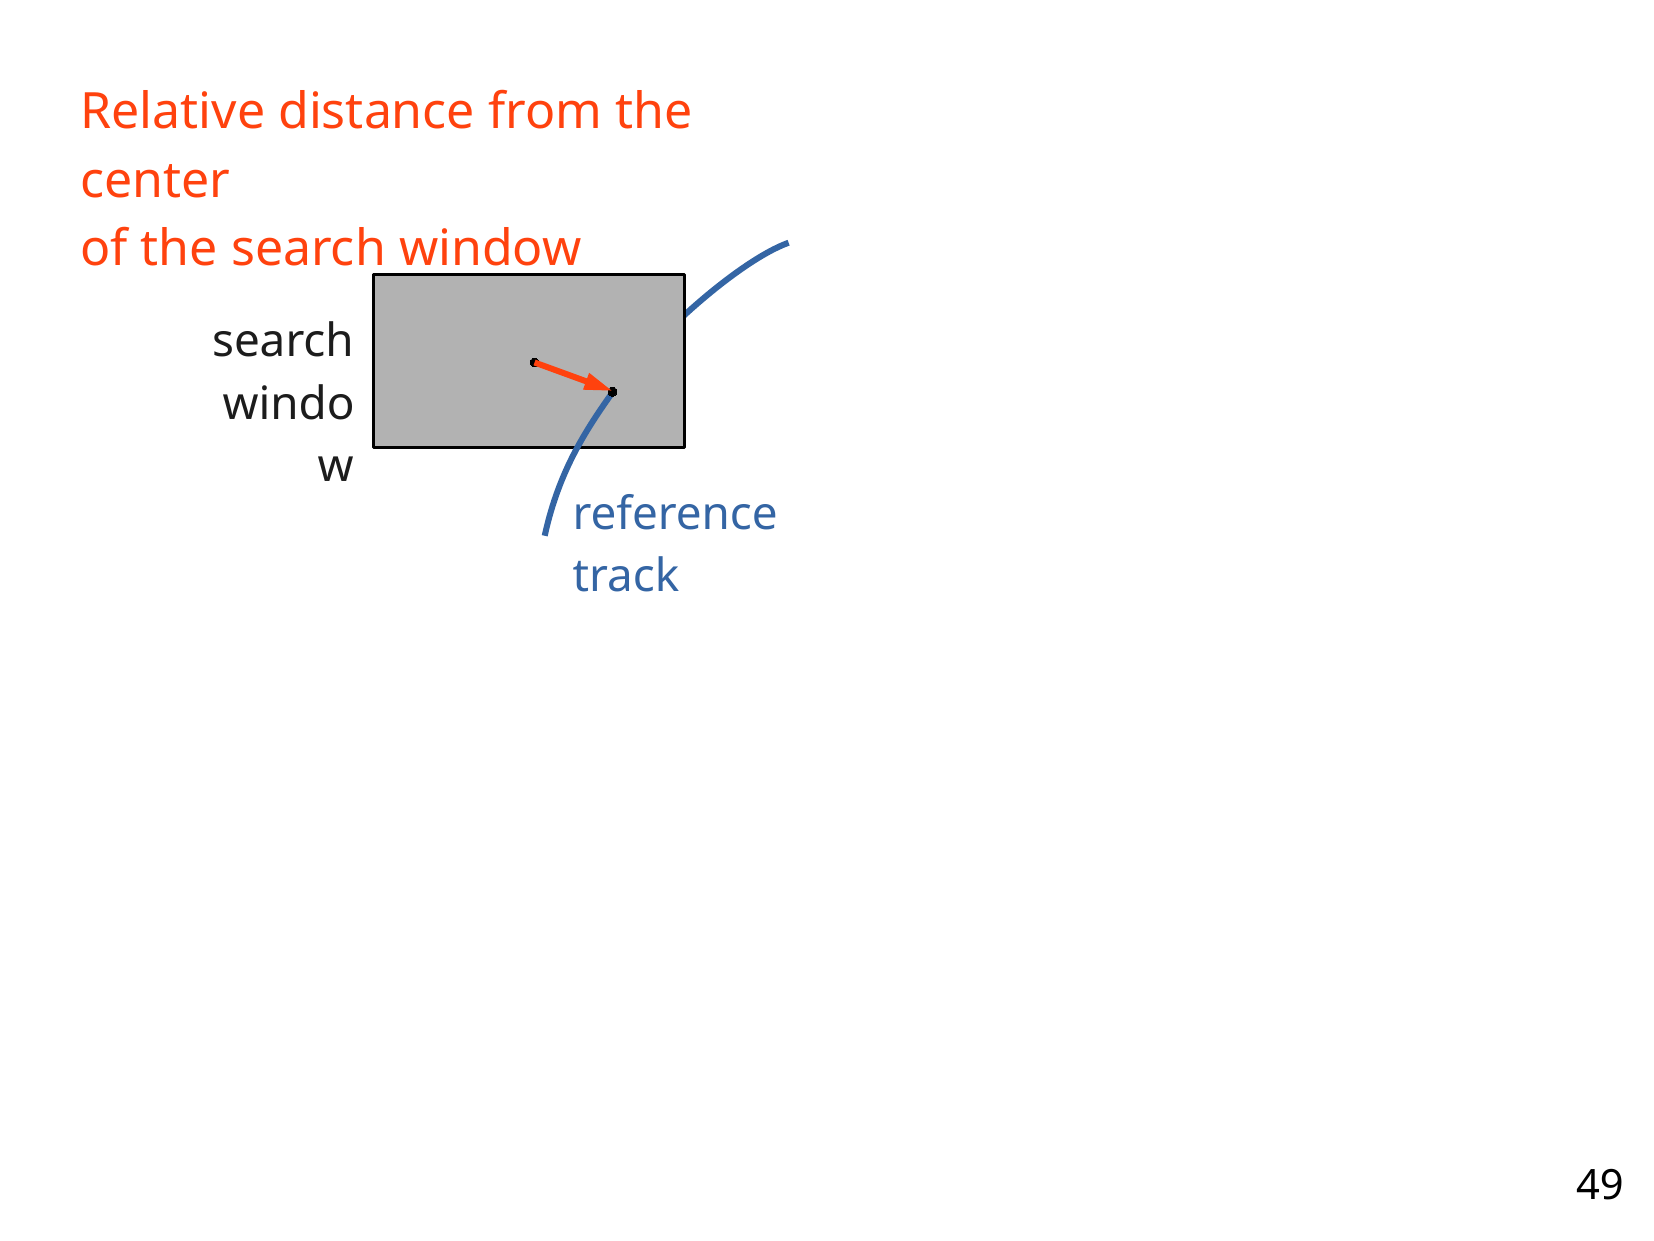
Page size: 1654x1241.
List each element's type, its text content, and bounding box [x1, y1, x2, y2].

text_box search window [177, 300, 369, 497]
text_box Relative distance from the center of the search window [65, 68, 822, 218]
text_box reference track [557, 472, 795, 612]
text_box [373, 274, 685, 448]
